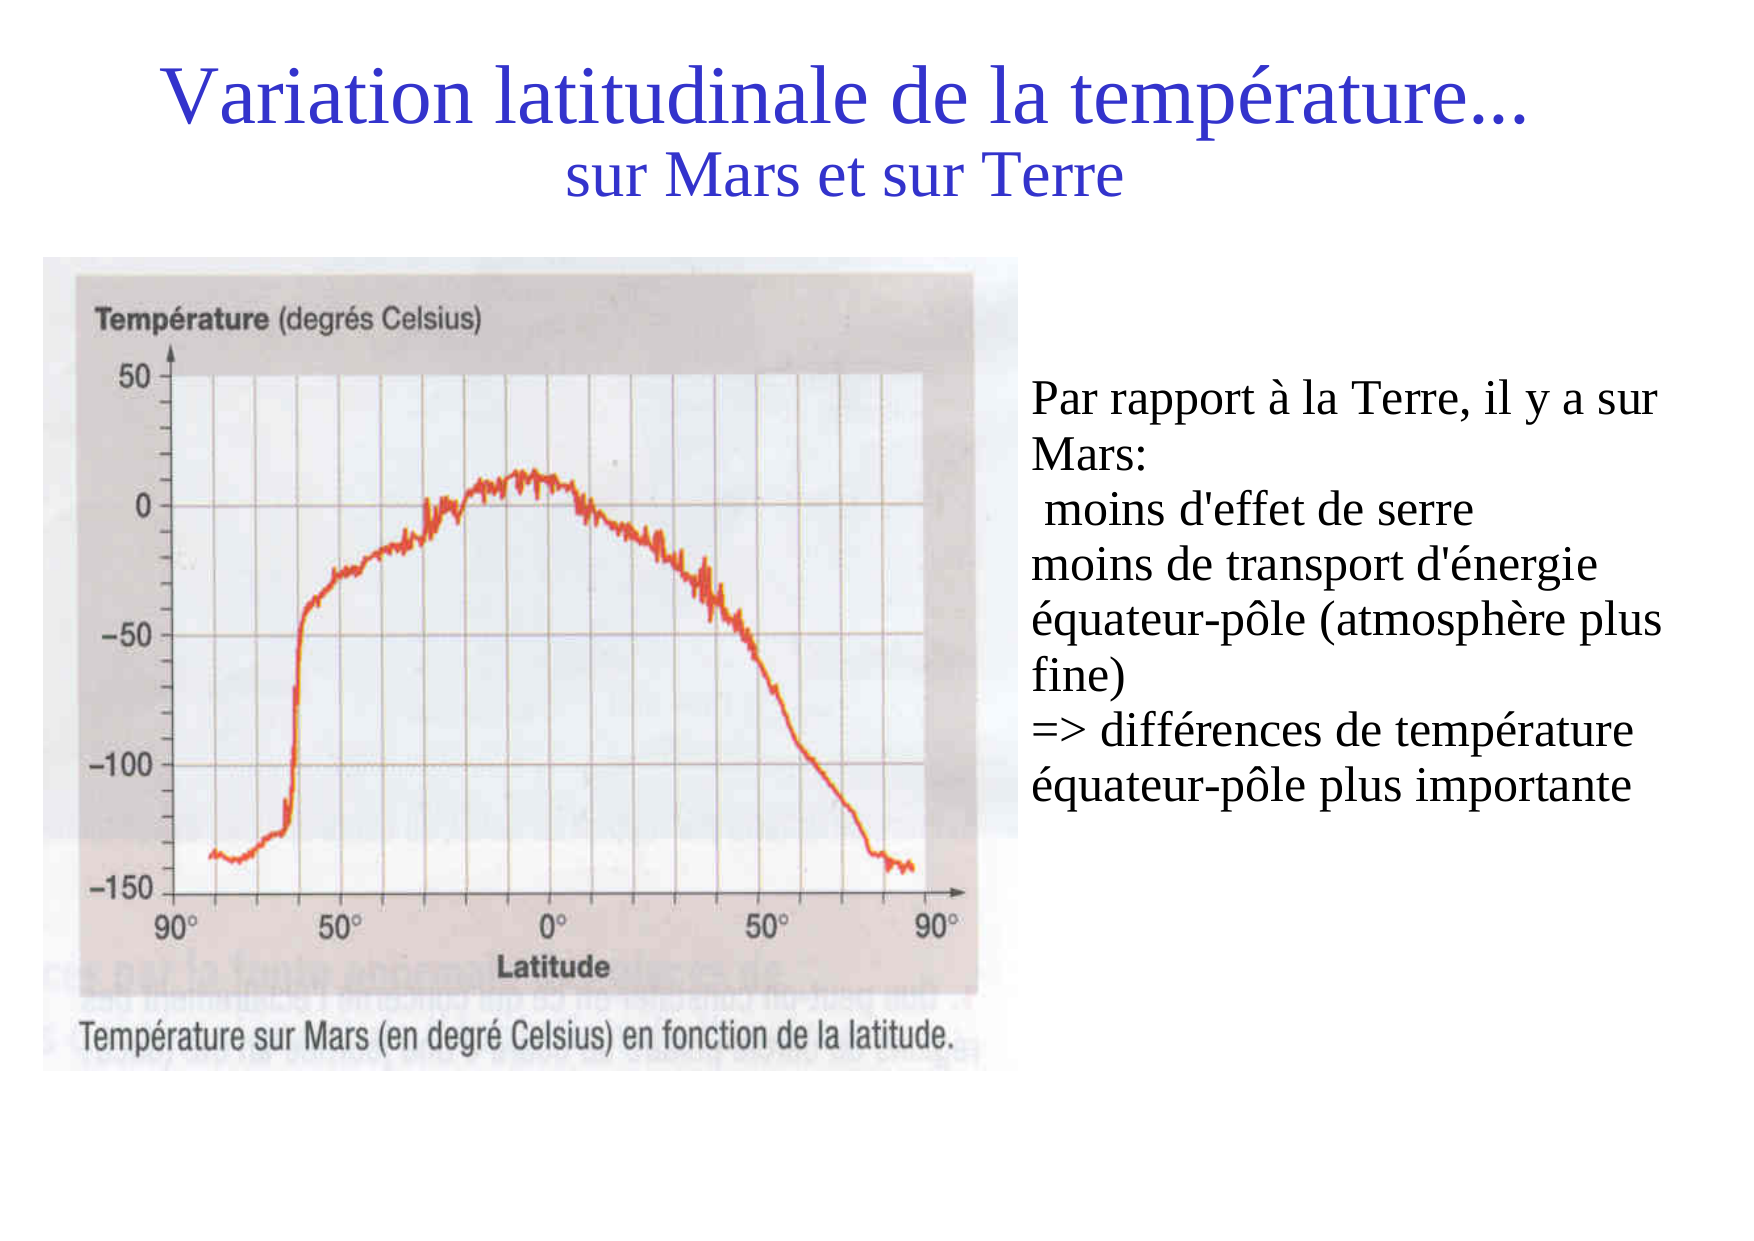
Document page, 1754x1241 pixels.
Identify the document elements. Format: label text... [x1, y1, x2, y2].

title Variation latitudinale de la température... sur Mars et sur Terre [97, 29, 1595, 236]
text_box Par rapport à la Terre, il y a sur Mars: moins d'effet de serre moins de transport d'énergie équateur-pôle (atmosphère plus fine) => différences de température équateur-pôle plus importante [1031, 370, 1705, 813]
picture [43, 257, 1018, 1071]
